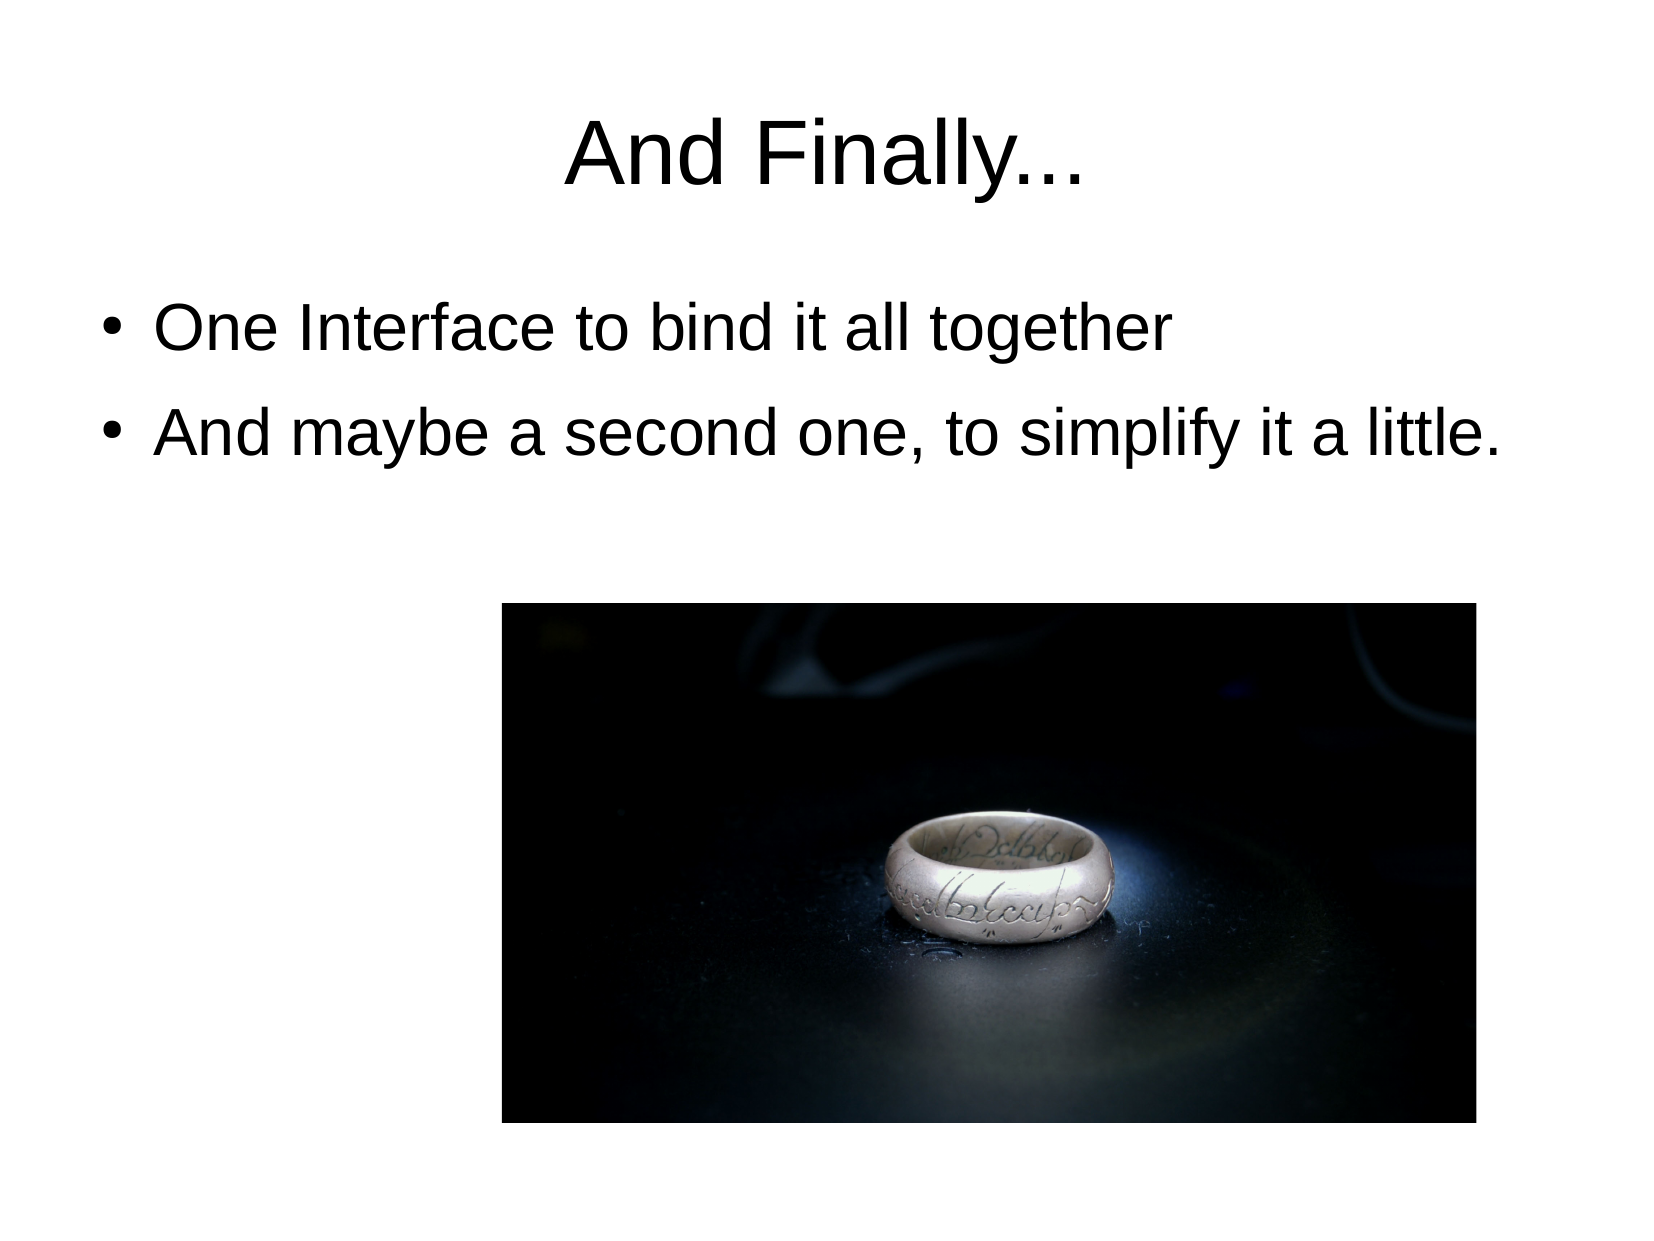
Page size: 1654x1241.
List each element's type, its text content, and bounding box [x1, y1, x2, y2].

list One Interface to bind it all together And maybe a second one, to simplify it a little. [82, 290, 1571, 1094]
title And Finally... [82, 56, 1571, 250]
picture [501, 603, 1477, 1123]
